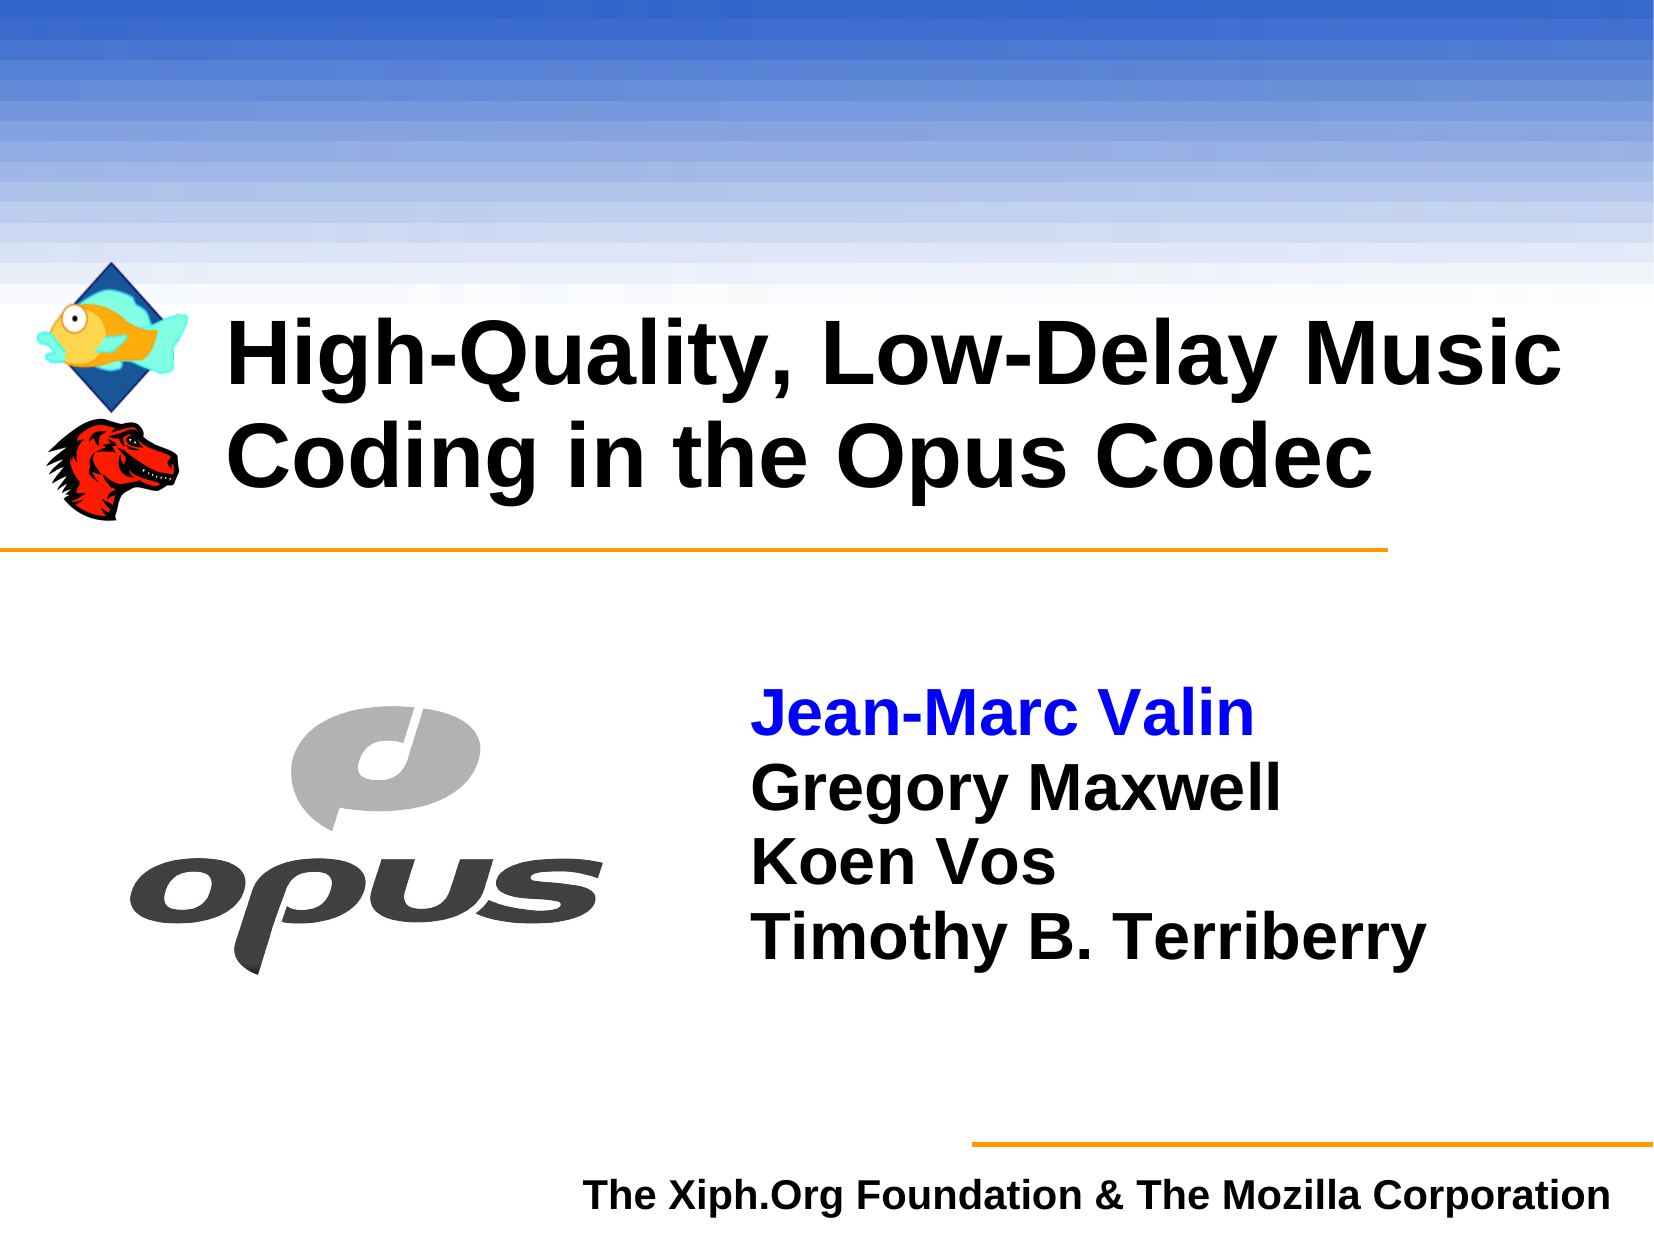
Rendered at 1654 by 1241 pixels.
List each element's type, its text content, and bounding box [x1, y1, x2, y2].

picture [0, 0, 1654, 1241]
title High-Quality, Low-Delay Music Coding in the Opus Codec [225, 299, 1576, 508]
subtitle Jean-Marc Valin Gregory Maxwell Koen Vos Timothy B. Terriberry [225, 600, 1571, 1241]
picture [1571, 1191, 1578, 1205]
